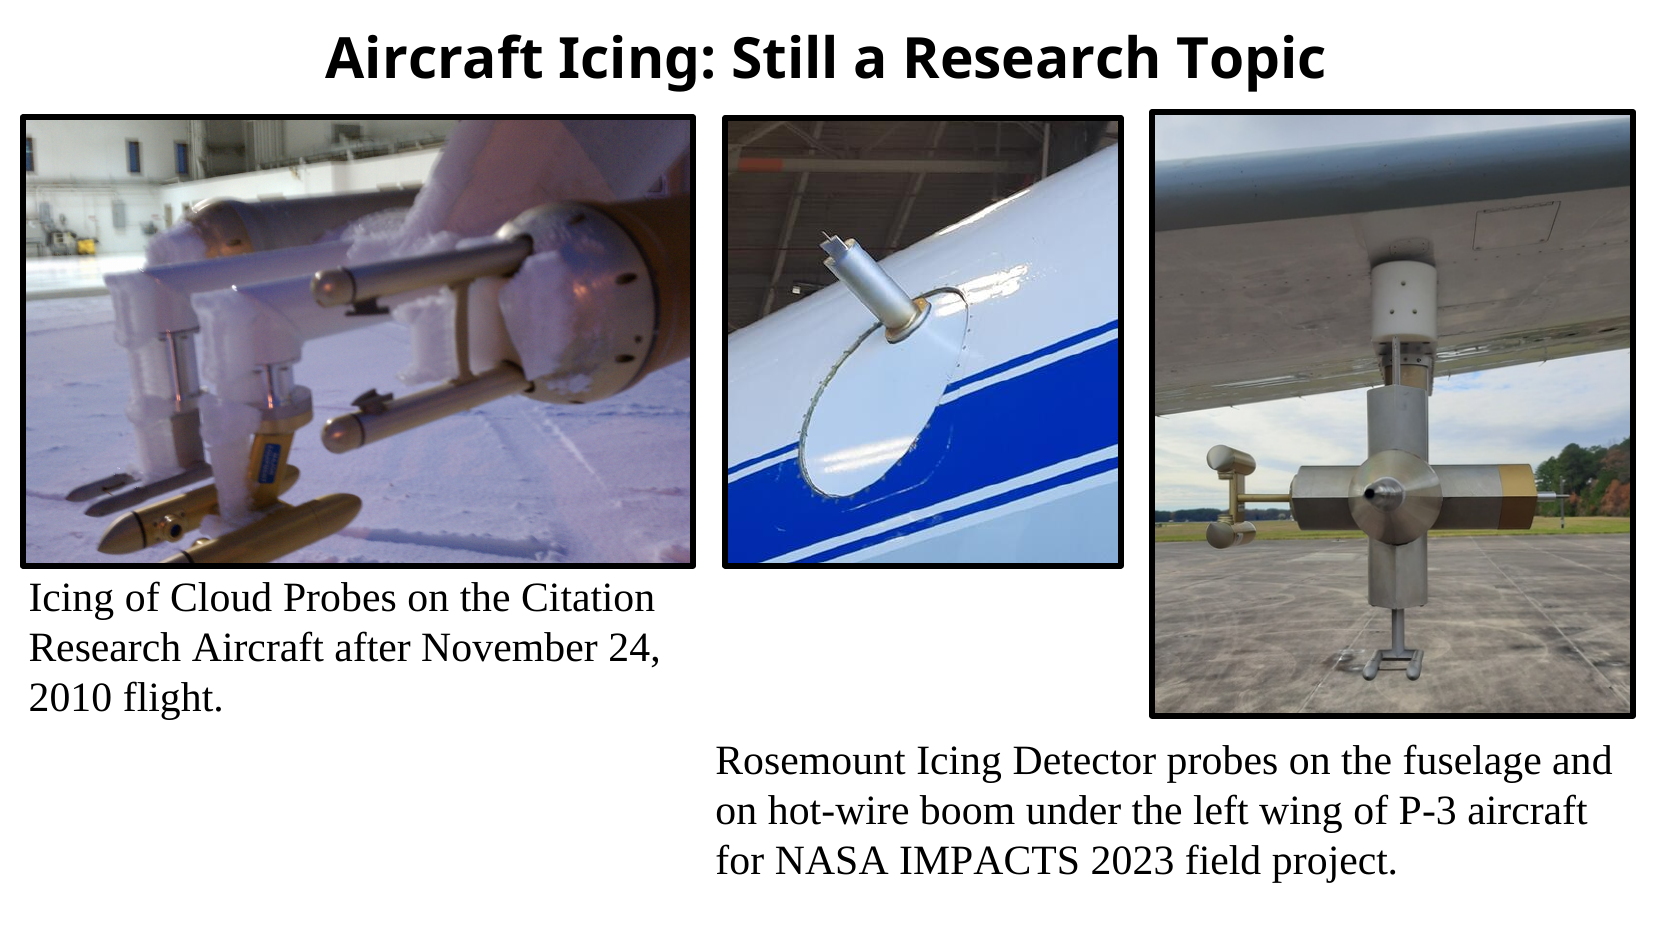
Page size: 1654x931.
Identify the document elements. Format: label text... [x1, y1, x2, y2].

text_box Icing of Cloud Probes on the Citation Research Aircraft after November 24, 2010 flight. [13, 562, 727, 728]
text_box Rosemount Icing Detector probes on the fuselage and on hot-wire boom under the left wing of P-3 aircraft for NASA IMPACTS 2023 field project. [700, 725, 1639, 901]
picture [728, 120, 1118, 563]
picture [1154, 115, 1631, 713]
title Aircraft Icing: Still a Research Topic [0, 7, 1654, 113]
picture [25, 120, 691, 562]
